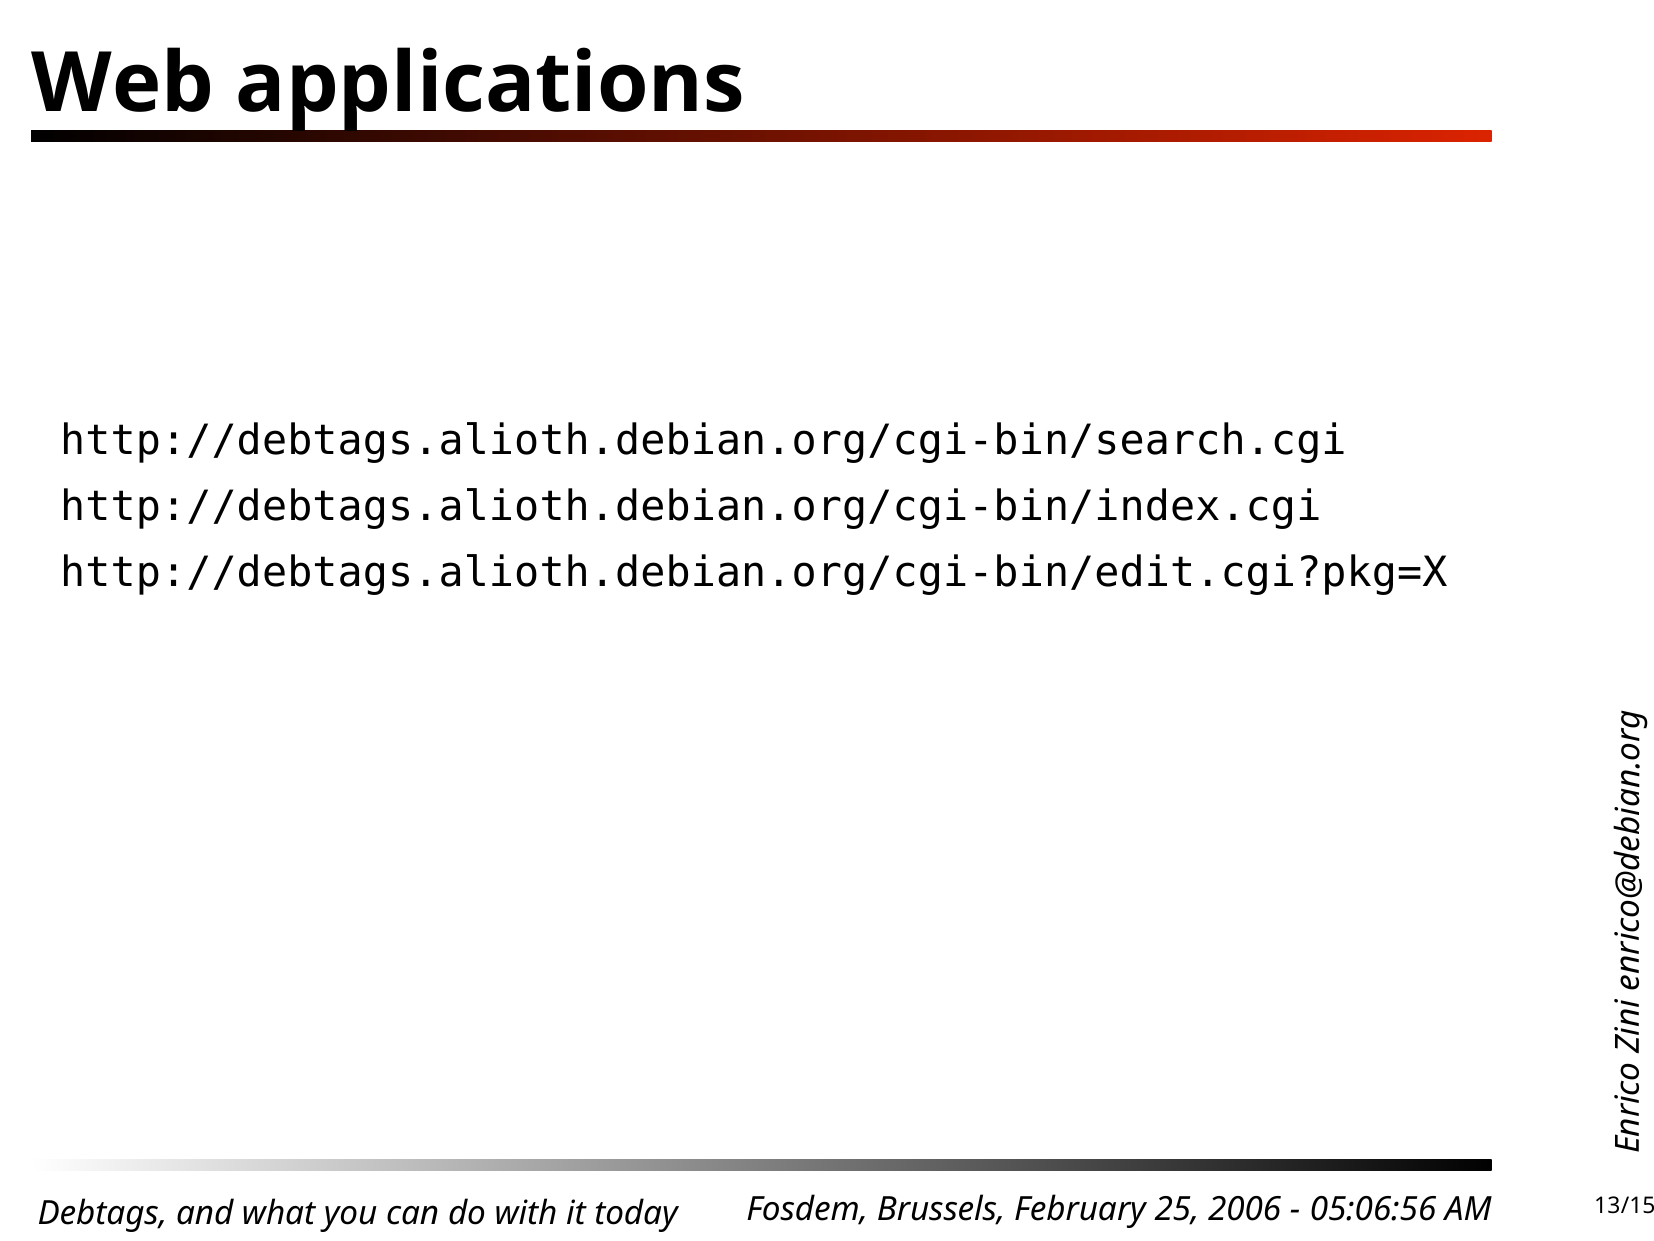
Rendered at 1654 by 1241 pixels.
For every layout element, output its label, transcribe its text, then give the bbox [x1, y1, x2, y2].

text_box Web applications [31, 22, 1439, 159]
text_box http://debtags.alioth.debian.org/cgi-bin/search.cgi http://debtags.alioth.debian.org/cgi-bin/index.cgi http://debtags.alioth.debian.org/cgi-bin/edit.cgi?pkg=X [60, 217, 1495, 1138]
